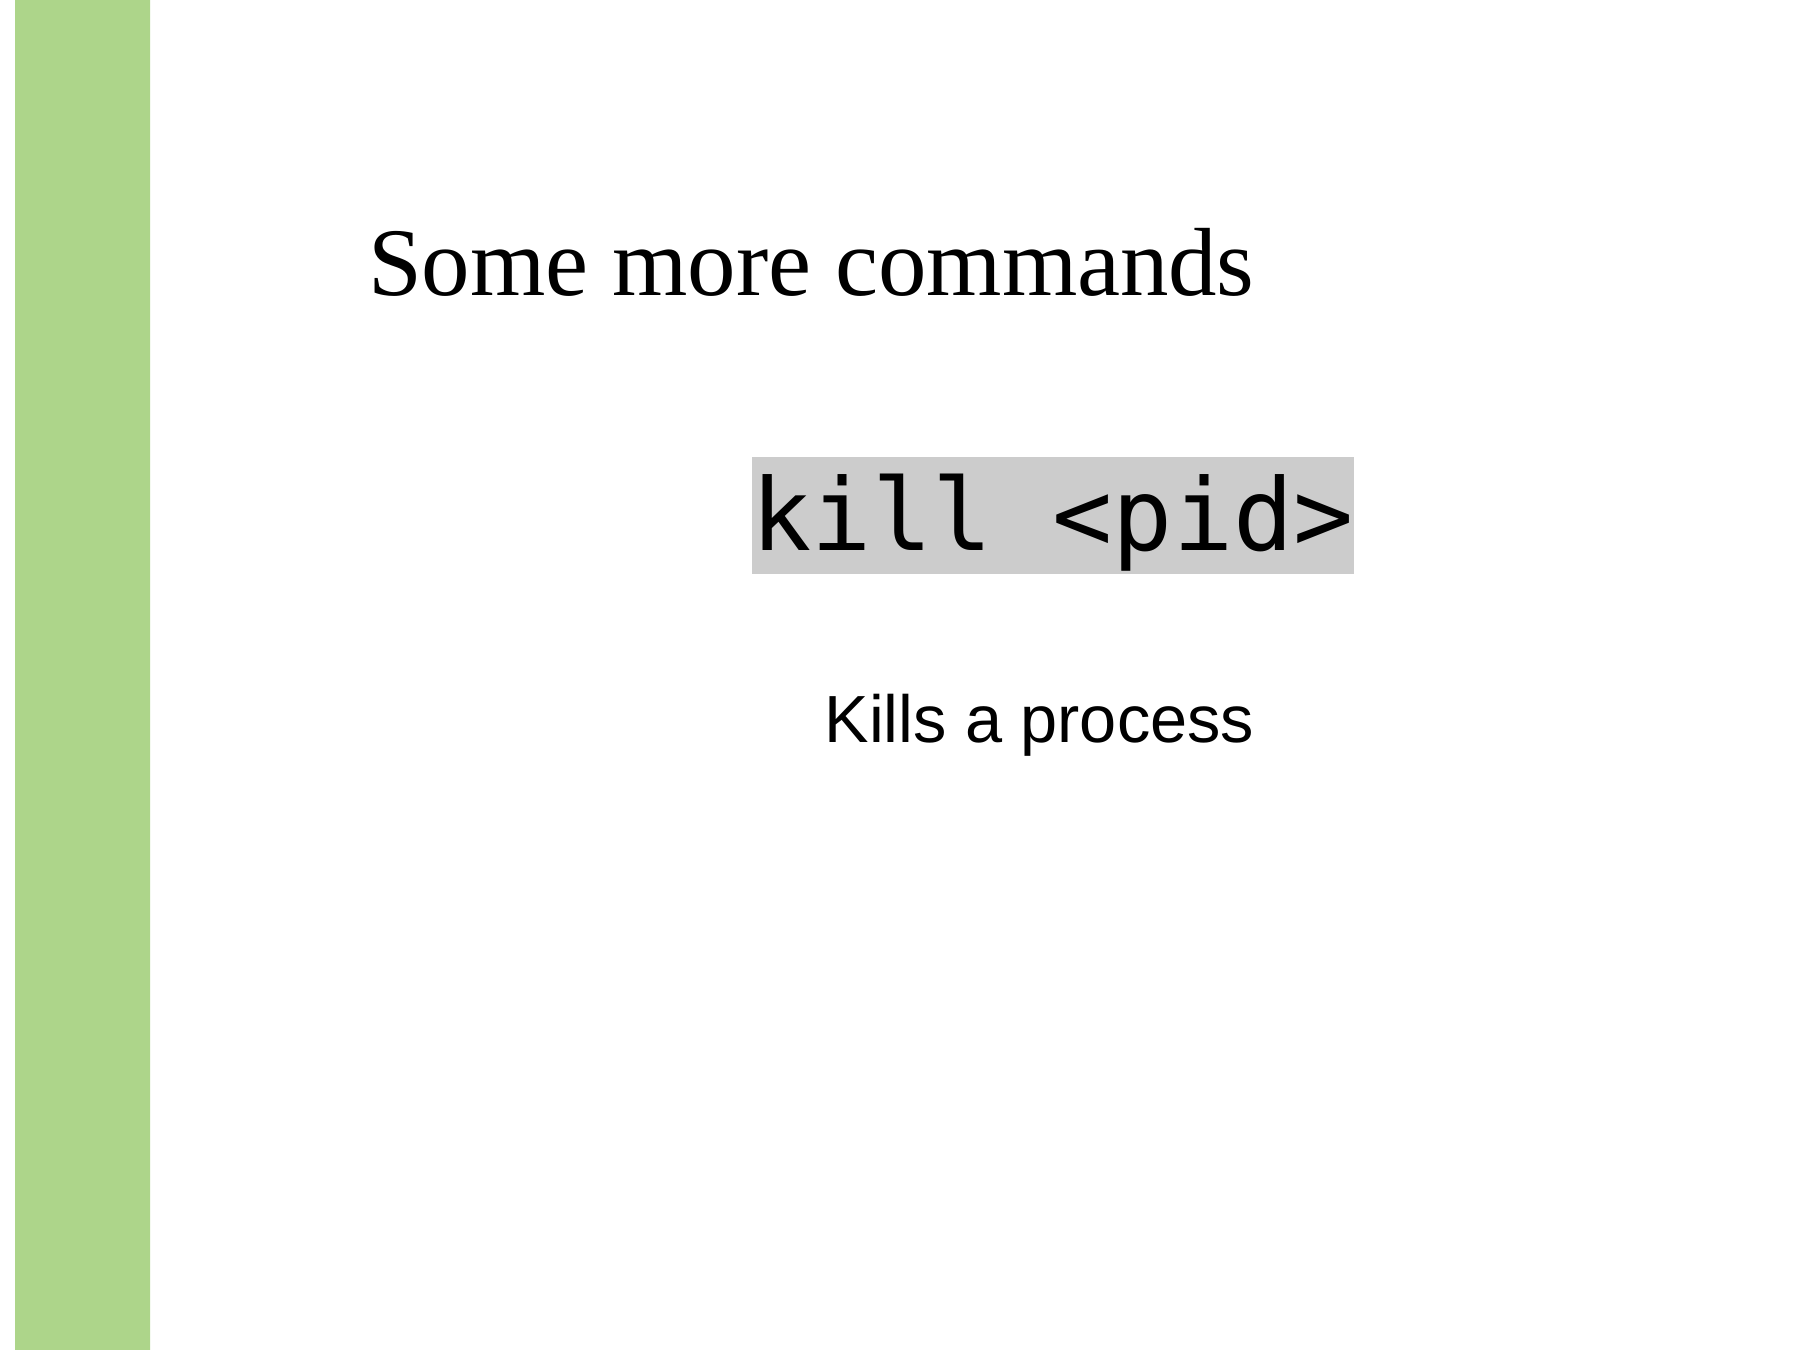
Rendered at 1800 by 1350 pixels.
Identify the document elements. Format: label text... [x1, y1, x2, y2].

subtitle Some more commands [368, 101, 1531, 424]
text_box Kills a process [810, 675, 1381, 765]
text_box kill <pid> [360, 449, 1711, 1069]
